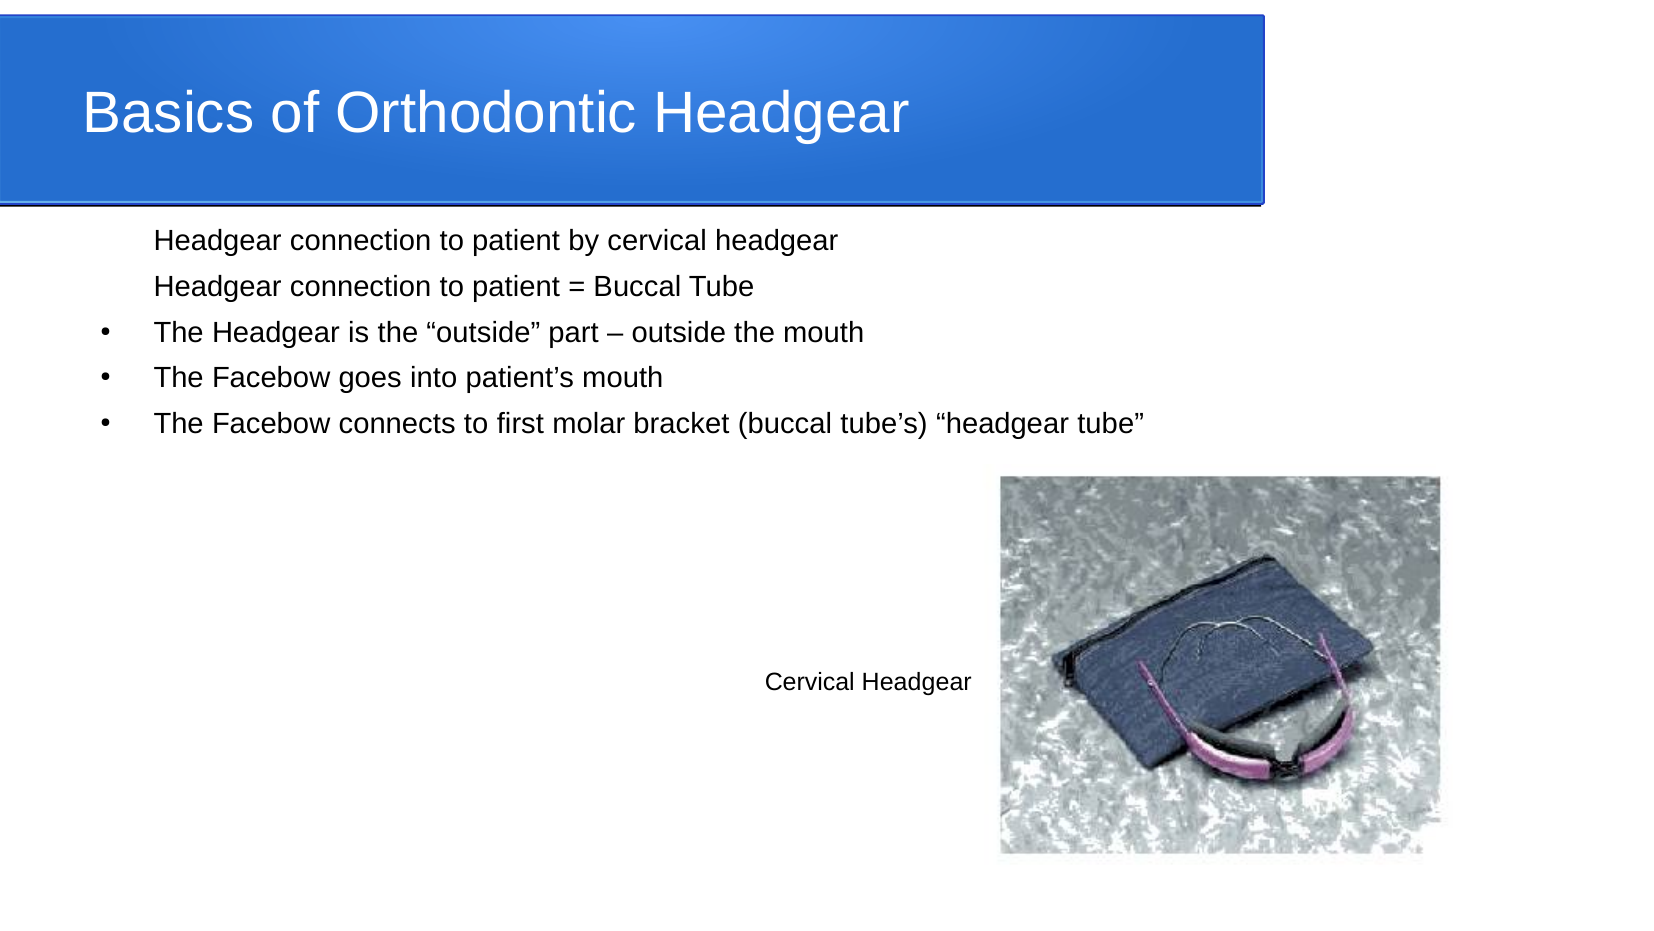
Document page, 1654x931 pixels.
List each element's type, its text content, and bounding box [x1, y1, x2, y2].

picture [960, 464, 1453, 869]
text_box Cervical Headgear [750, 660, 988, 703]
list Headgear connection to patient by cervical headgear Headgear connection to patient = Buccal Tube The Headgear is the “outside” part – outside the mouth The Facebow goes into patient’s mouth The Facebow connects to first molar bracket (buccal tube’s) “headgear tube” [82, 224, 1571, 764]
title Basics of Orthodontic Headgear [82, 35, 1235, 189]
